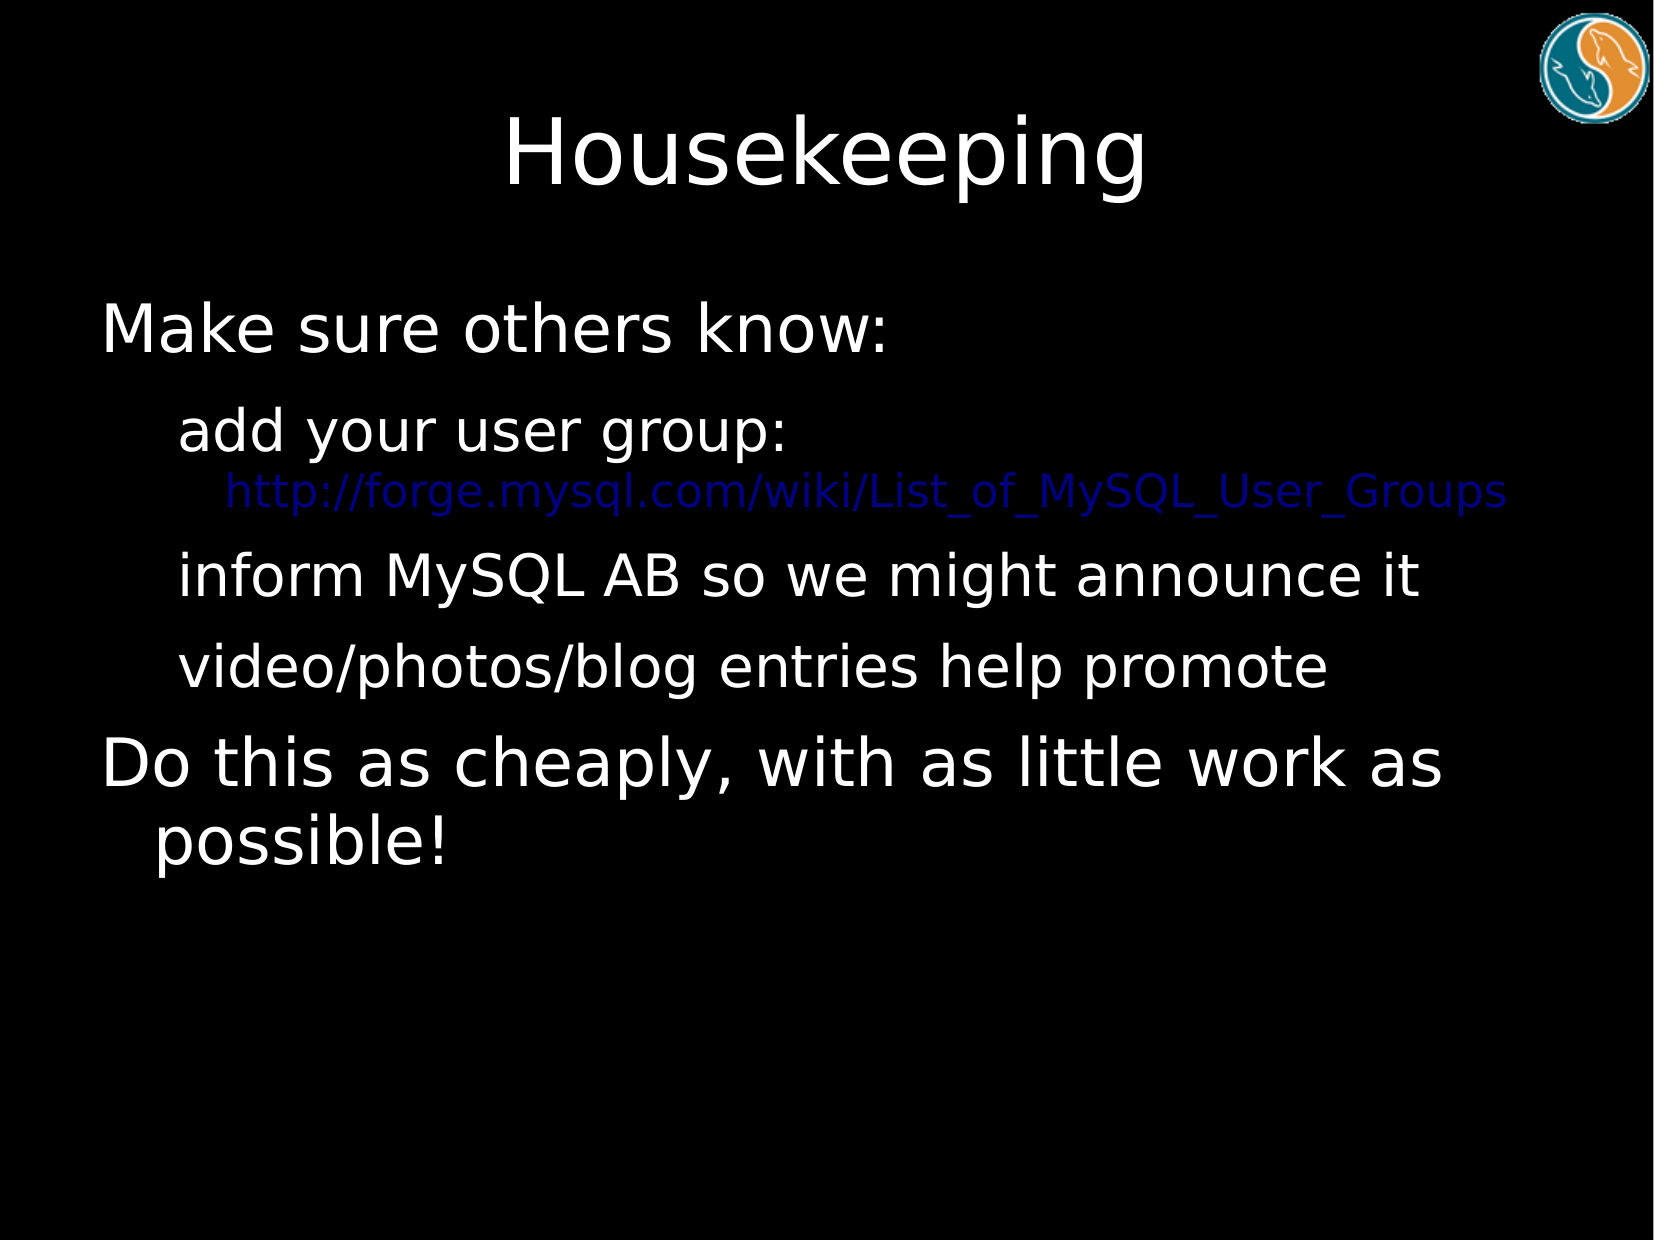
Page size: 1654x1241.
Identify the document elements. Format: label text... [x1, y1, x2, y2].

list Make sure others know: add your user group:http://forge.mysql.com/wiki/List_of_MySQL_User_Groups inform MySQL AB so we might announce it video/photos/blog entries help promote Do this as cheaply, with as little work as possible! [82, 290, 1571, 1094]
picture [1501, 4, 1654, 130]
title Housekeeping [82, 56, 1571, 250]
